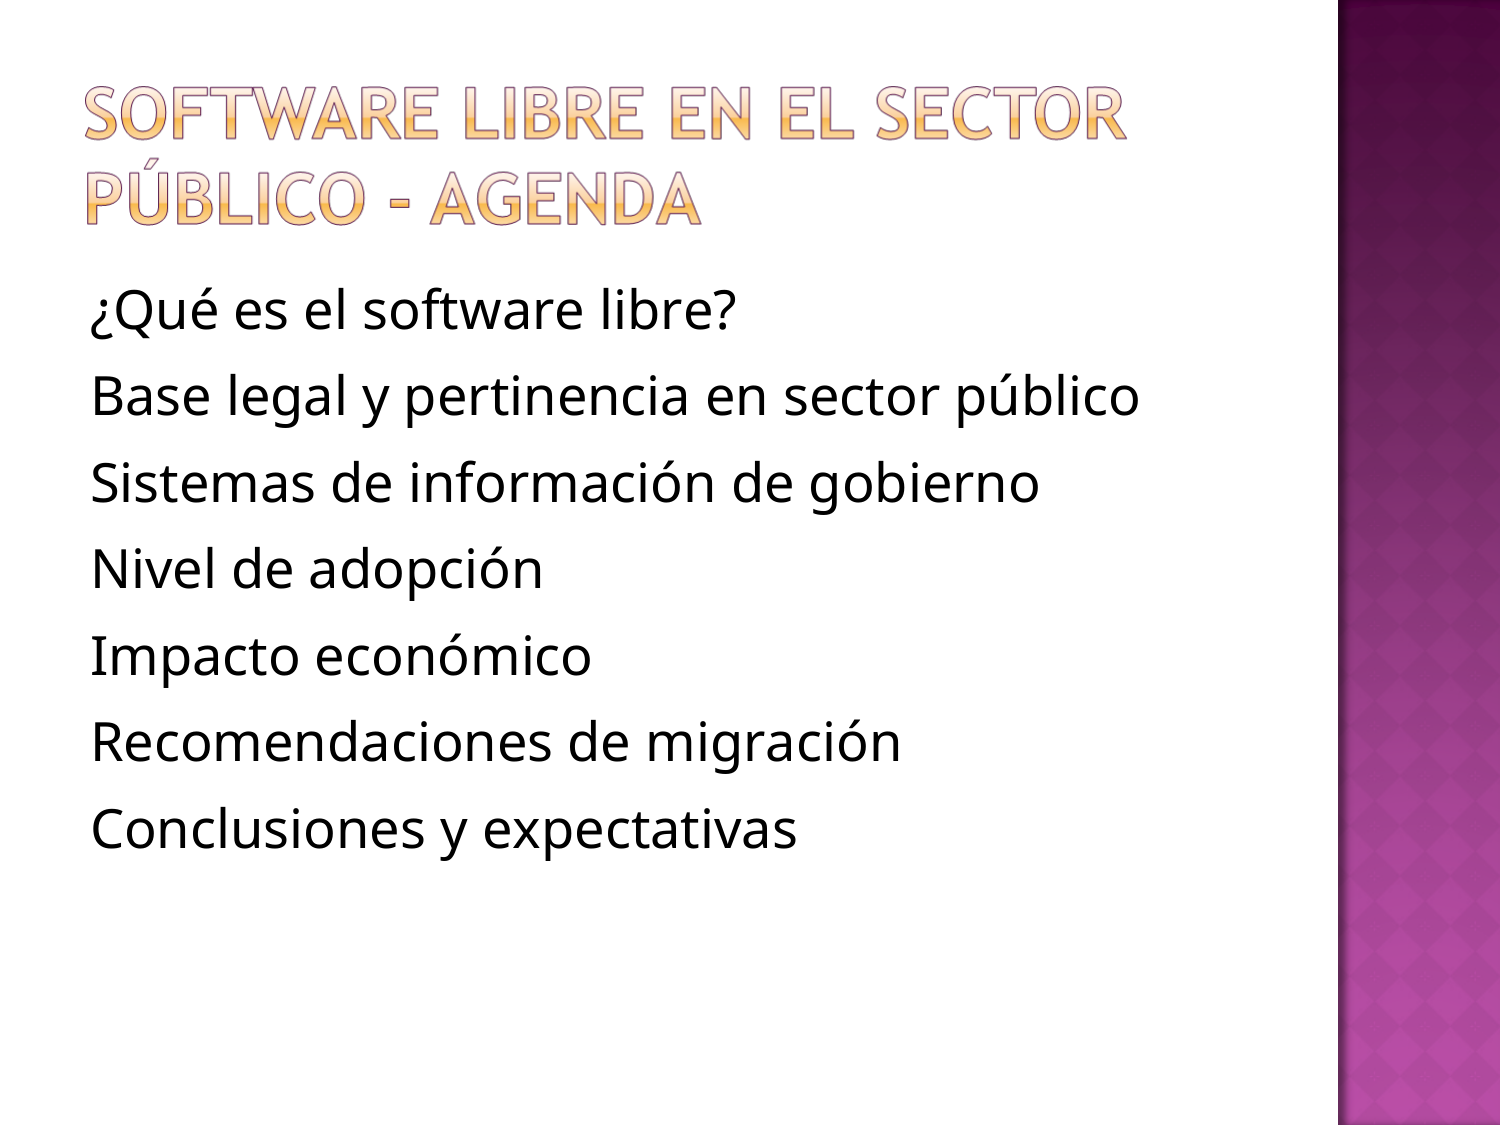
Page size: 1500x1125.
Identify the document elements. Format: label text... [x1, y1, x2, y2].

list ¿Qué es el software libre? Base legal y pertinencia en sector público Sistemas de información de gobierno Nivel de adopción Impacto económico Recomendaciones de migración Conclusiones y expectativas [75, 263, 1263, 1060]
text_box [40, 47, 1265, 241]
picture [1337, 0, 1500, 1125]
